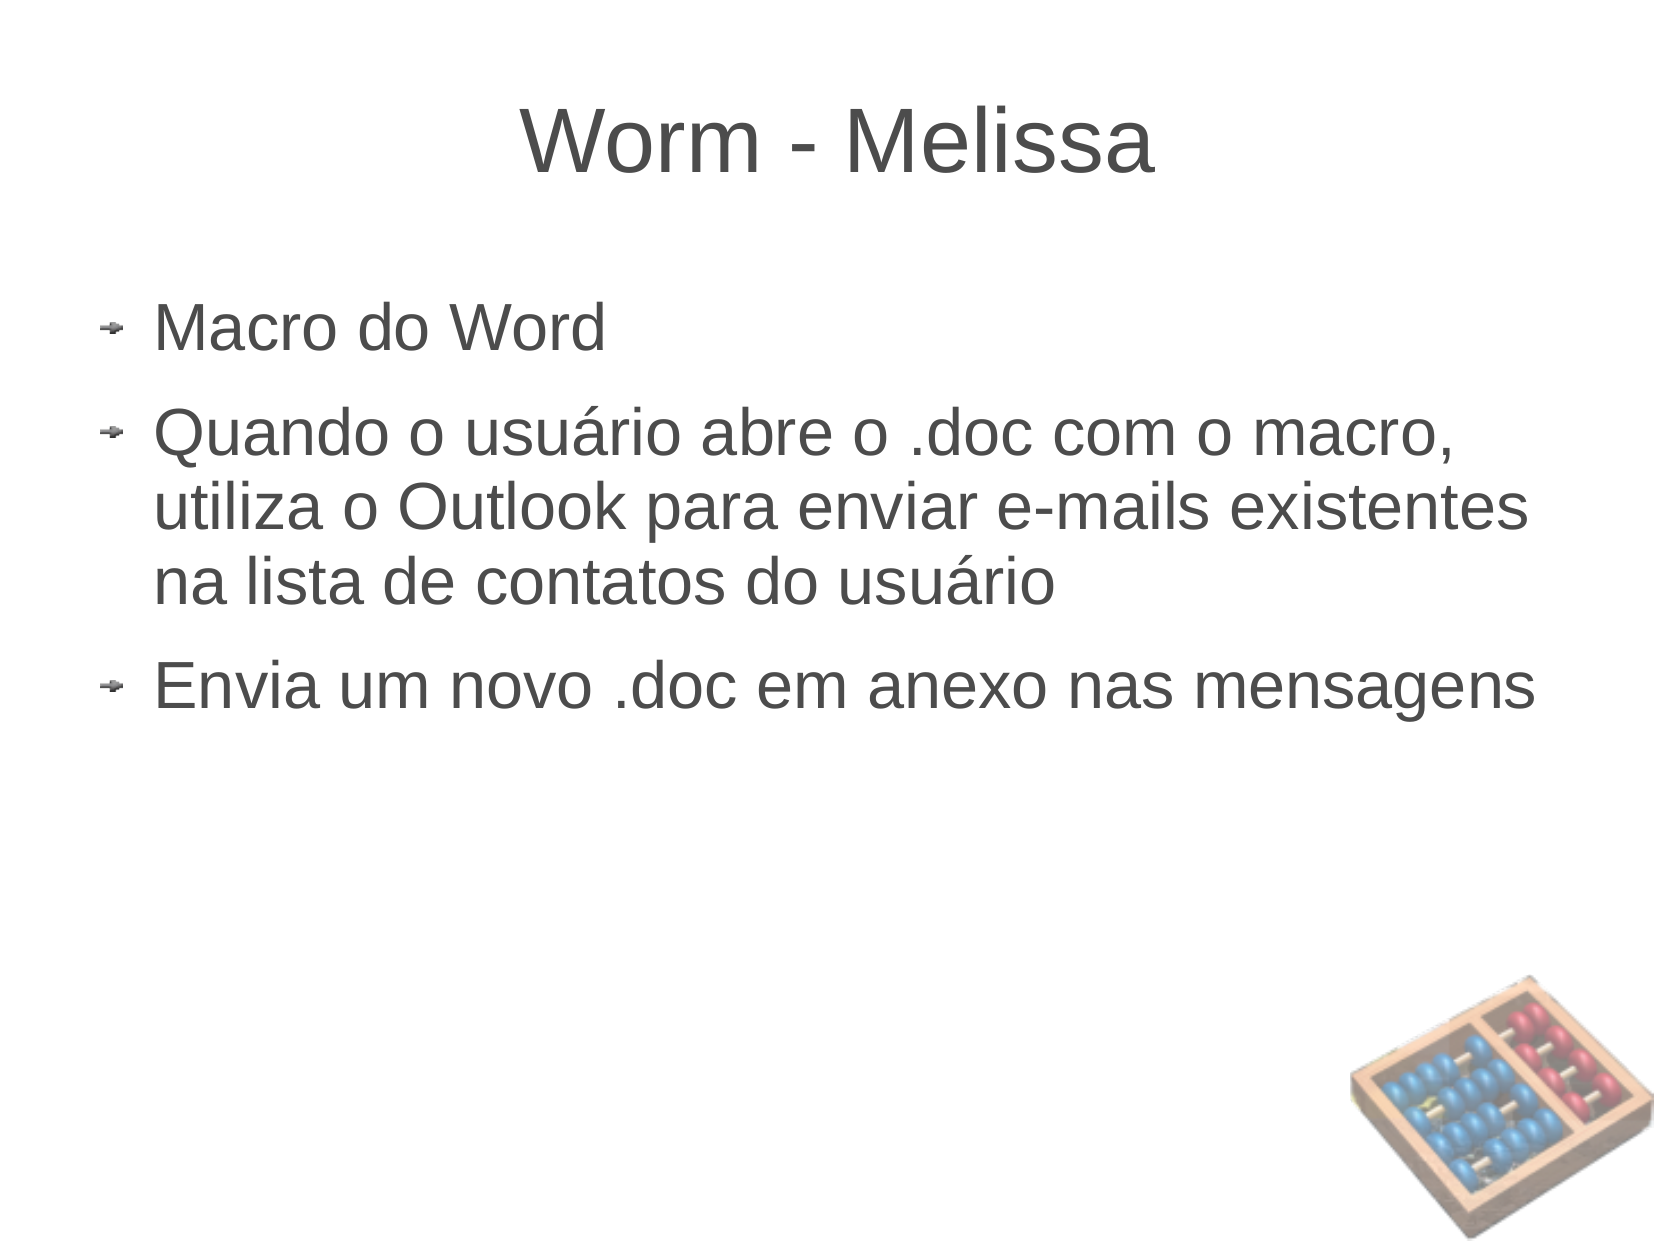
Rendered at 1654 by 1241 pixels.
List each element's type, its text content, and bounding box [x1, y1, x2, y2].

list Macro do Word Quando o usuário abre o .doc com o macro, utiliza o Outlook para enviar e-mails existentes na lista de contatos do usuário Envia um novo .doc em anexo nas mensagens [82, 290, 1571, 1109]
title Worm - Melissa [75, 44, 1601, 238]
